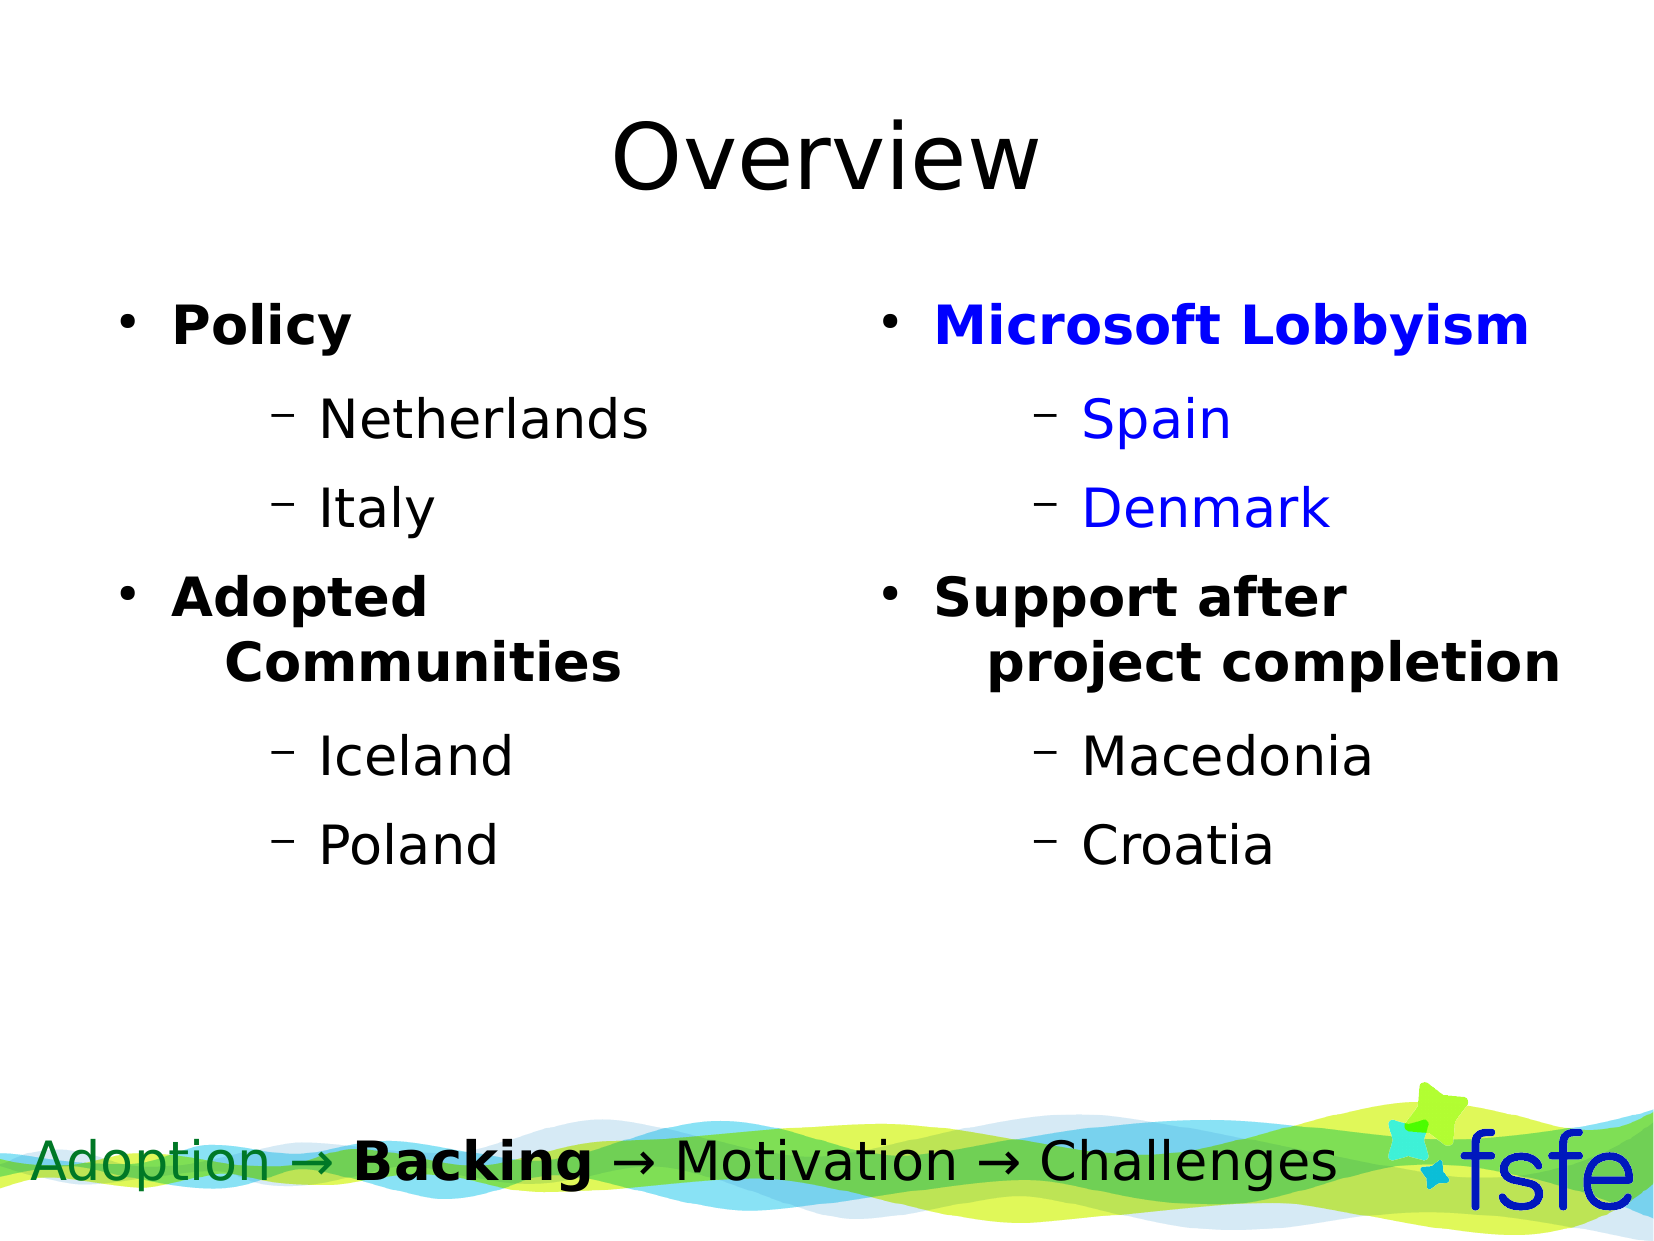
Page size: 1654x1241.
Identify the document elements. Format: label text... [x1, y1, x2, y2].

picture [0, 1081, 1654, 1241]
title Adoption → Backing → Motivation → Challenges [0, 1100, 1371, 1217]
title Overview [82, 97, 1571, 209]
list Policy Netherlands Italy Adopted Communities Iceland Poland [82, 290, 809, 1010]
list Microsoft Lobbyism Spain Denmark Support after project completion Macedonia Croatia [845, 290, 1572, 1010]
